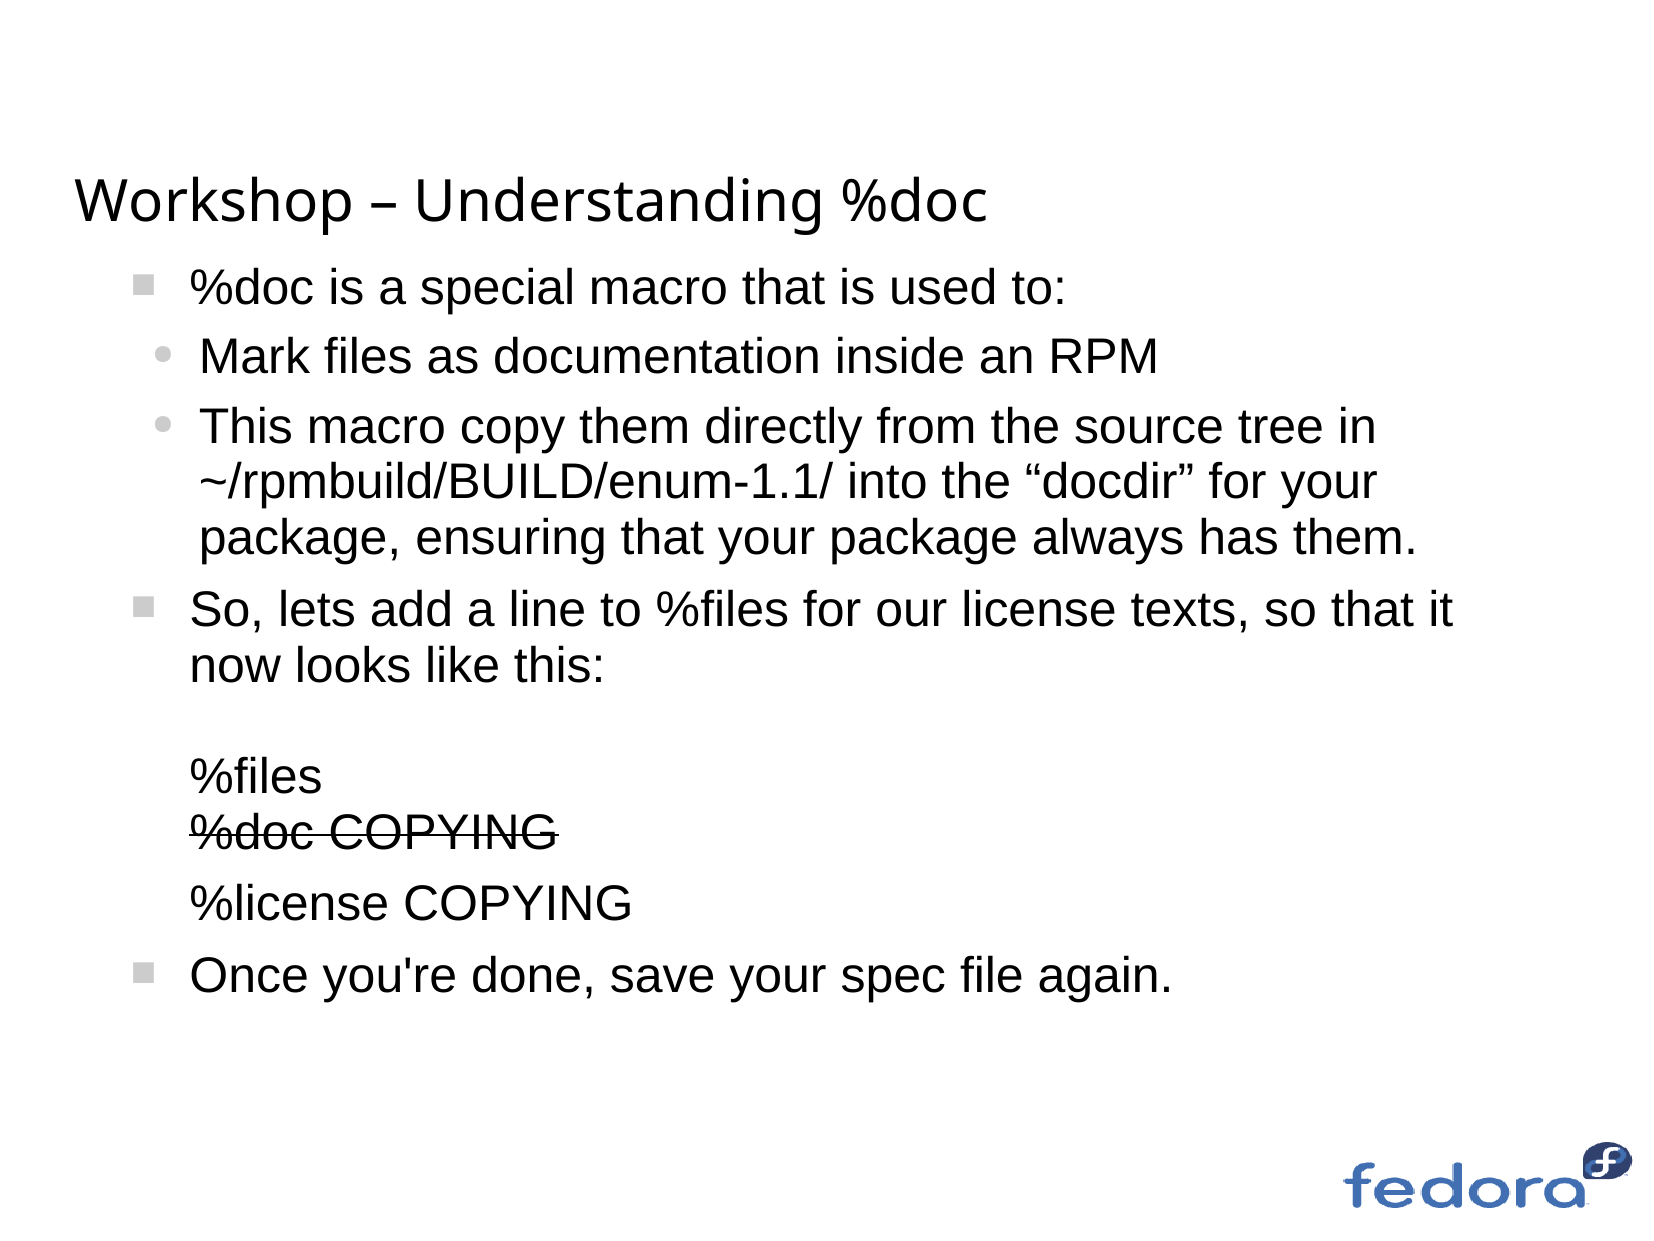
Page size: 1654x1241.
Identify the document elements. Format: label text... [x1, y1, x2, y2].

picture [1332, 1124, 1651, 1227]
list %doc is a special macro that is used to: Mark files as documentation inside an RPM This macro copy them directly from the source tree in ~/rpmbuild/BUILD/enum-1.1/ into the “docdir” for your package, ensuring that your package always has them. So, lets add a line to %files for our license texts, so that it now looks like this: %files %doc COPYING %license COPYING Once you're done, save your spec file again. [77, 259, 1500, 1168]
title Workshop – Understanding %doc [74, 140, 1506, 259]
